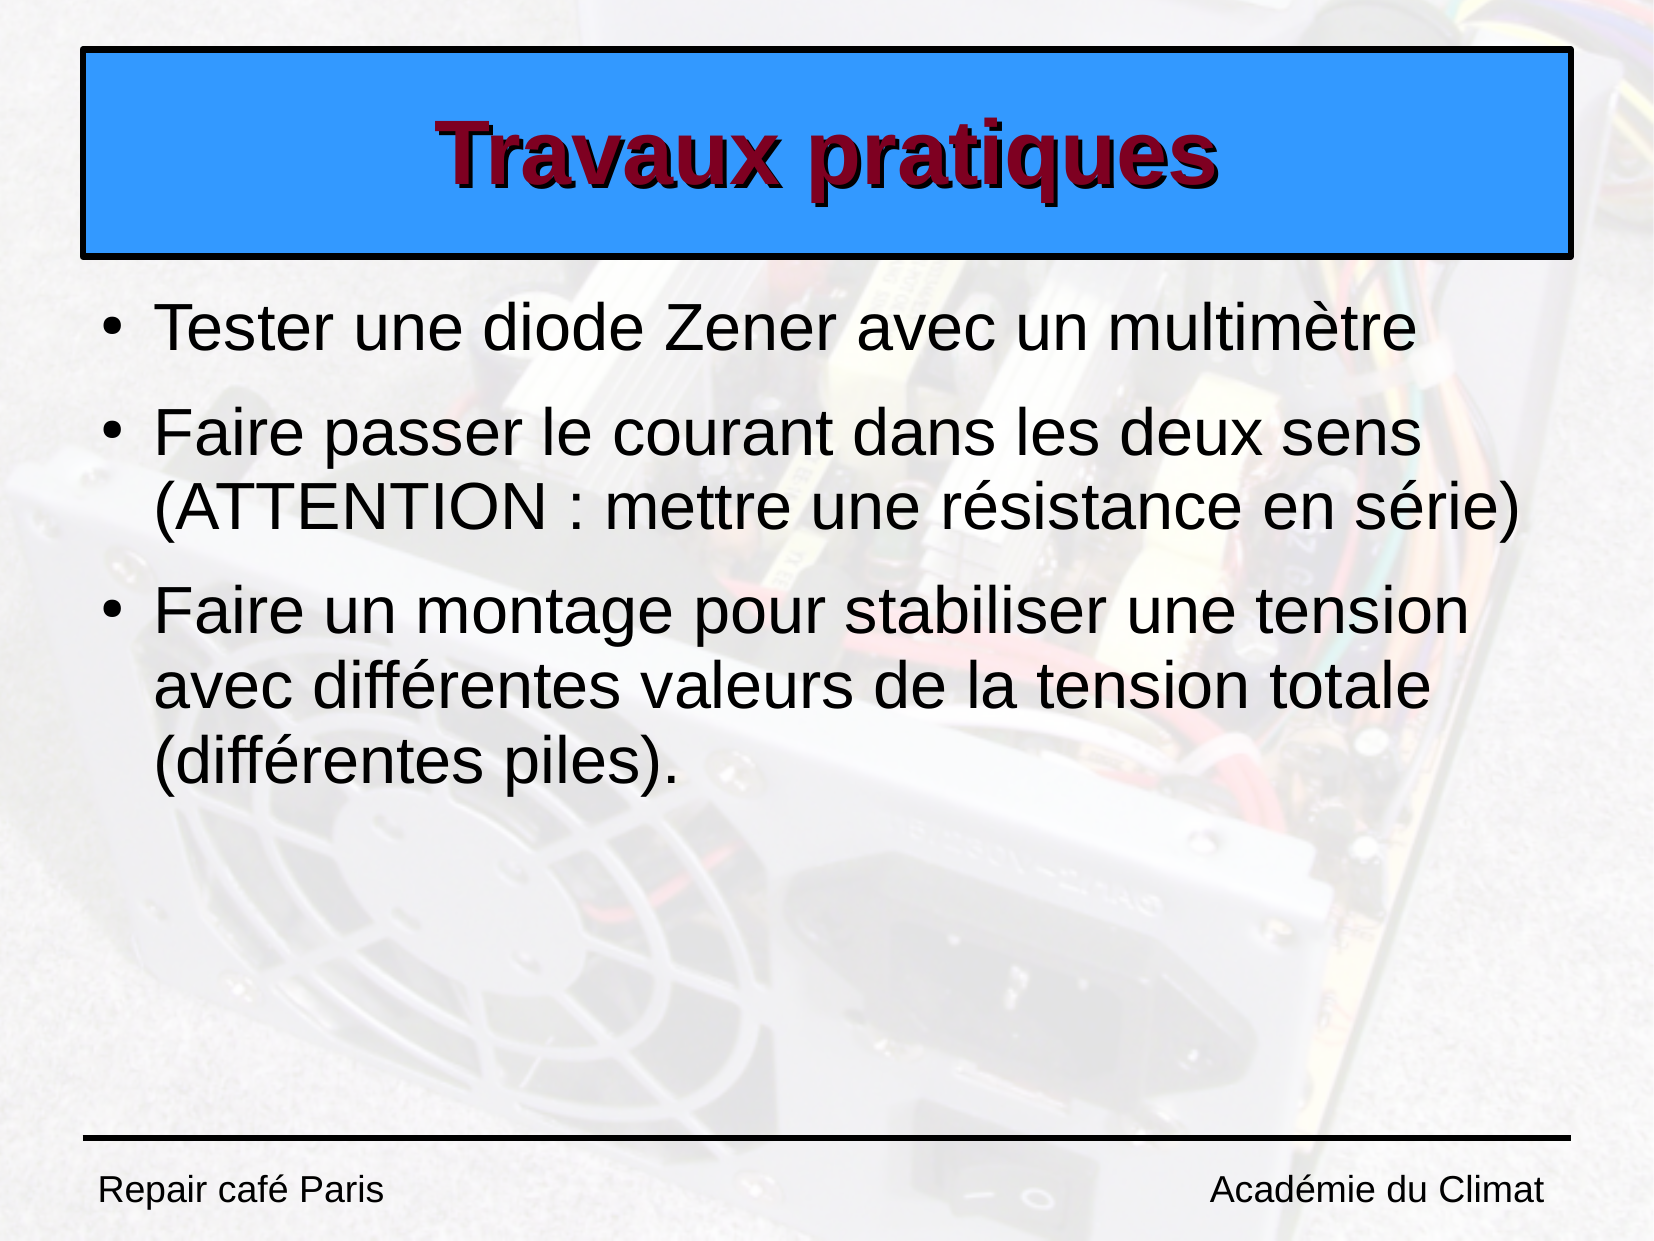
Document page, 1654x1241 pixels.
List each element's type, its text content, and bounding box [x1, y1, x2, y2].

title Travaux pratiques [82, 49, 1571, 257]
text_box Repair café Paris Académie du Climat [82, 1161, 1571, 1219]
picture [0, 0, 1654, 1241]
list Tester une diode Zener avec un multimètre Faire passer le courant dans les deux sens (ATTENTION : mettre une résistance en série) Faire un montage pour stabiliser une tension avec différentes valeurs de la tension totale (différentes piles). [82, 290, 1571, 1010]
